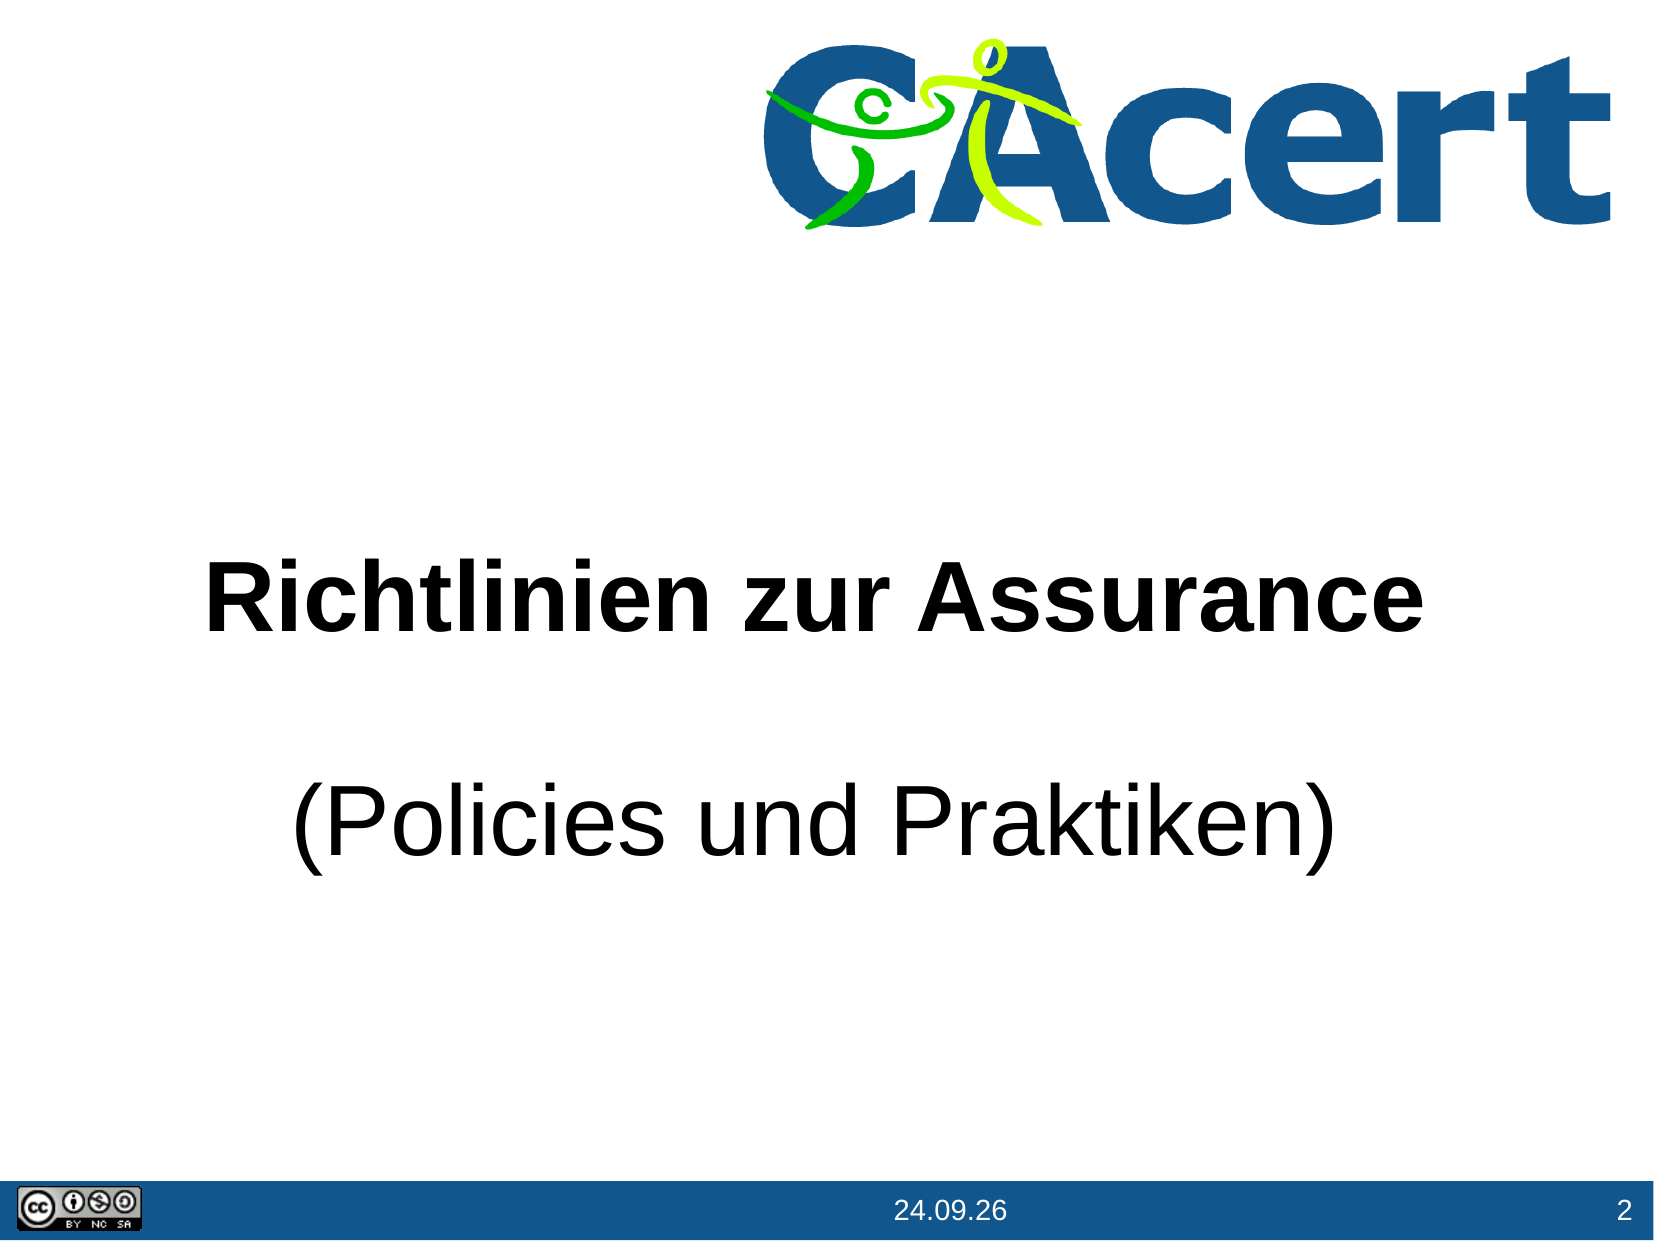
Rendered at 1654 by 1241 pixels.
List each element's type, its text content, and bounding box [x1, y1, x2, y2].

picture [17, 1186, 142, 1231]
picture [761, 35, 1613, 231]
title Richtlinien zur Assurance (Policies und Praktiken) [70, 295, 1560, 1123]
